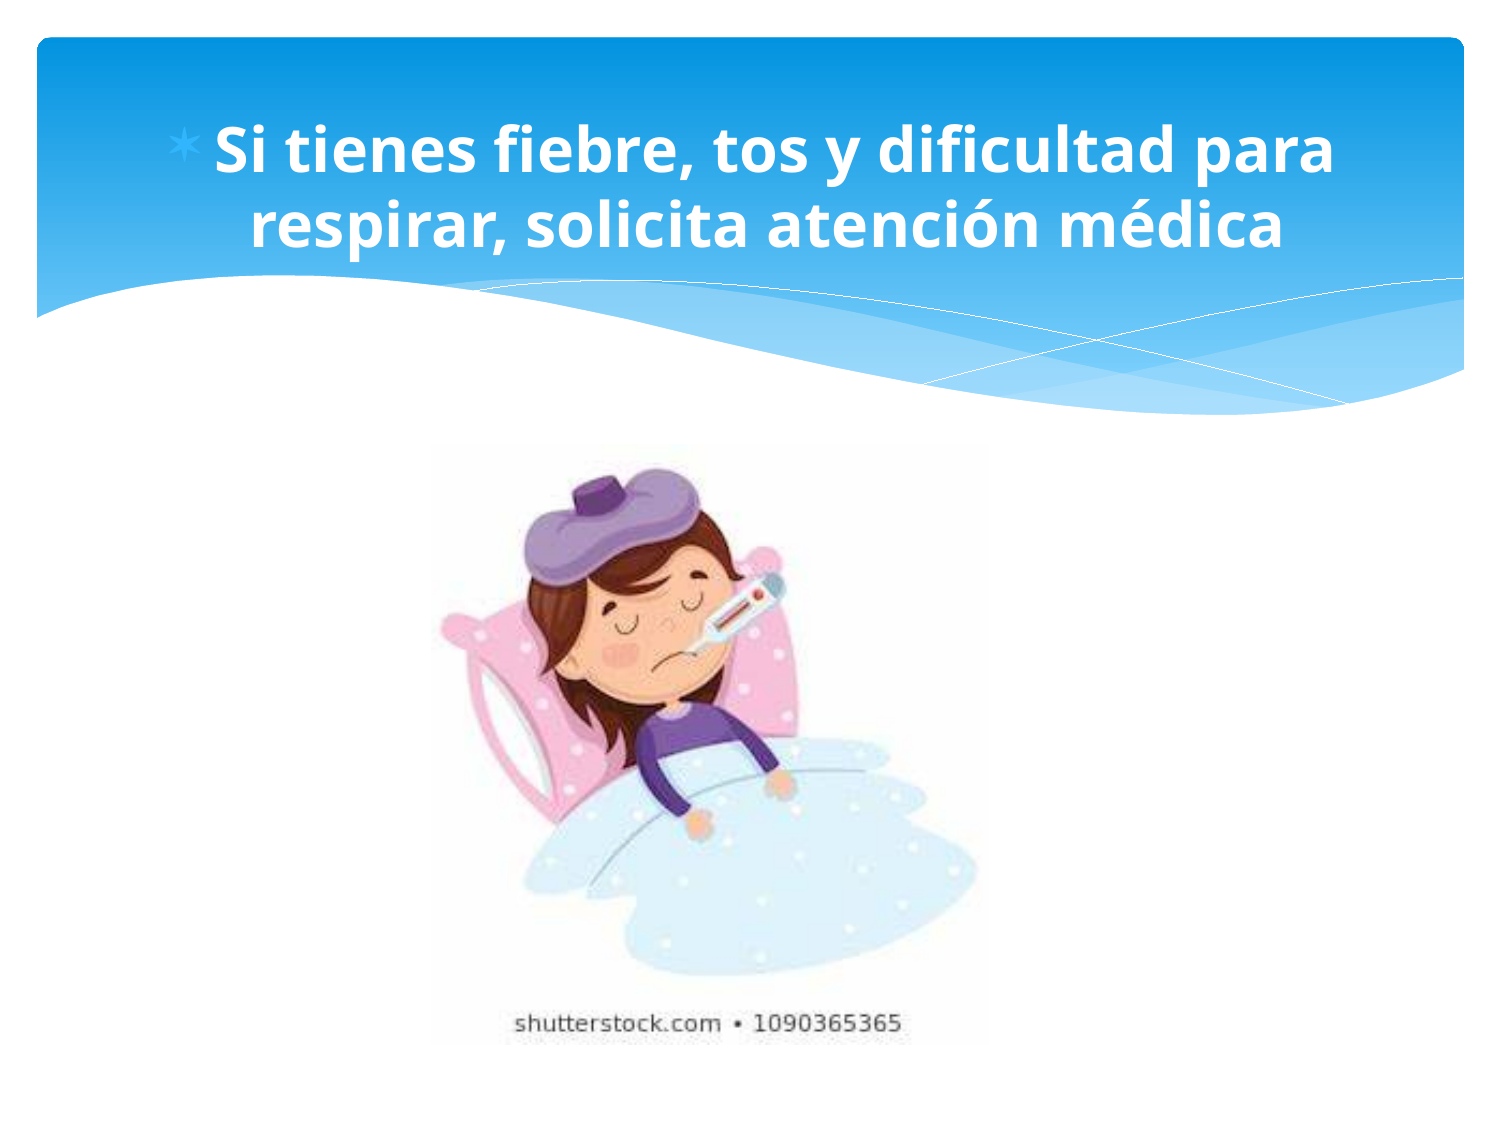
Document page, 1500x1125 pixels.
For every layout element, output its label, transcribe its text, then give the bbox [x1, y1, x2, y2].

list Si tienes fiebre, tos y dificultad para respirar, solicita atención médica [147, 101, 1363, 332]
picture [431, 444, 989, 1045]
